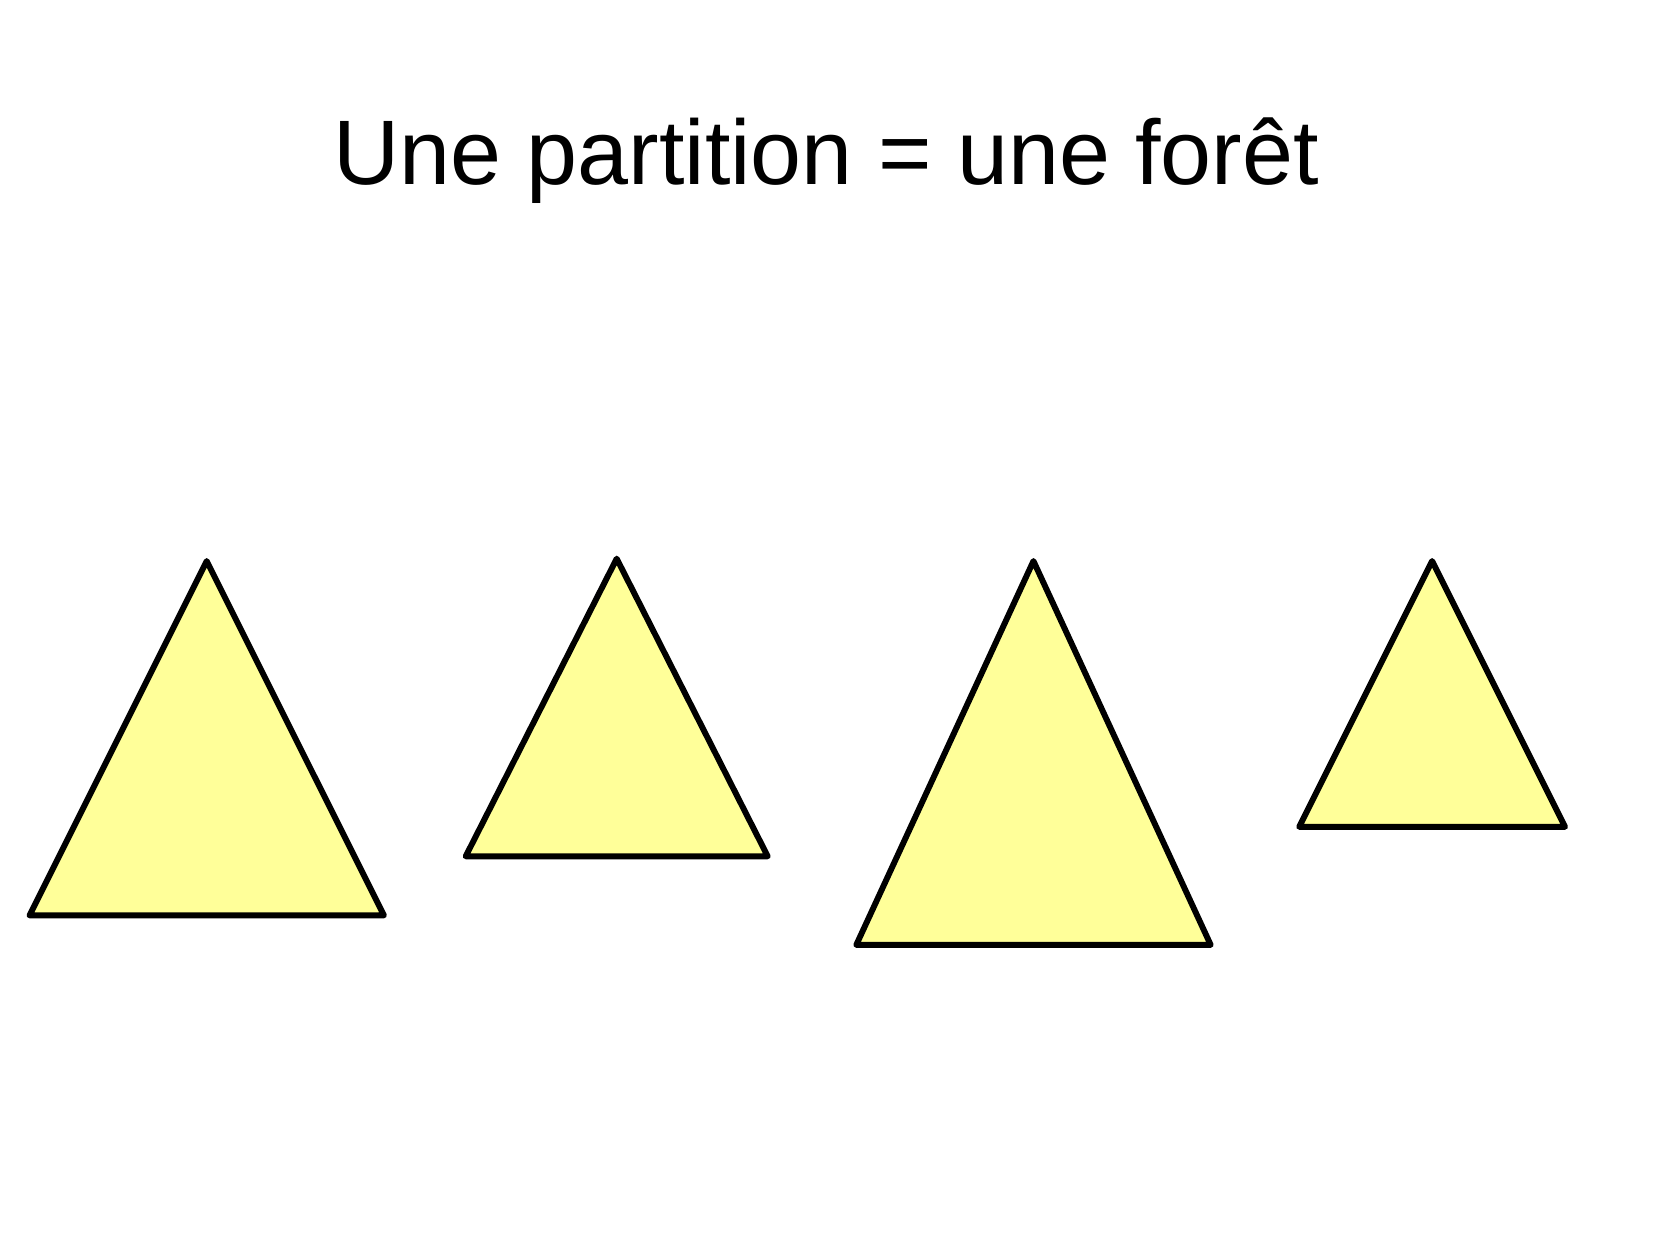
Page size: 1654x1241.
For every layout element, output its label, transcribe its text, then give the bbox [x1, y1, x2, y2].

text_box [29, 561, 384, 916]
text_box [856, 561, 1211, 945]
title Une partition = une forêt [82, 49, 1571, 257]
text_box [1299, 561, 1566, 827]
text_box [465, 558, 768, 857]
